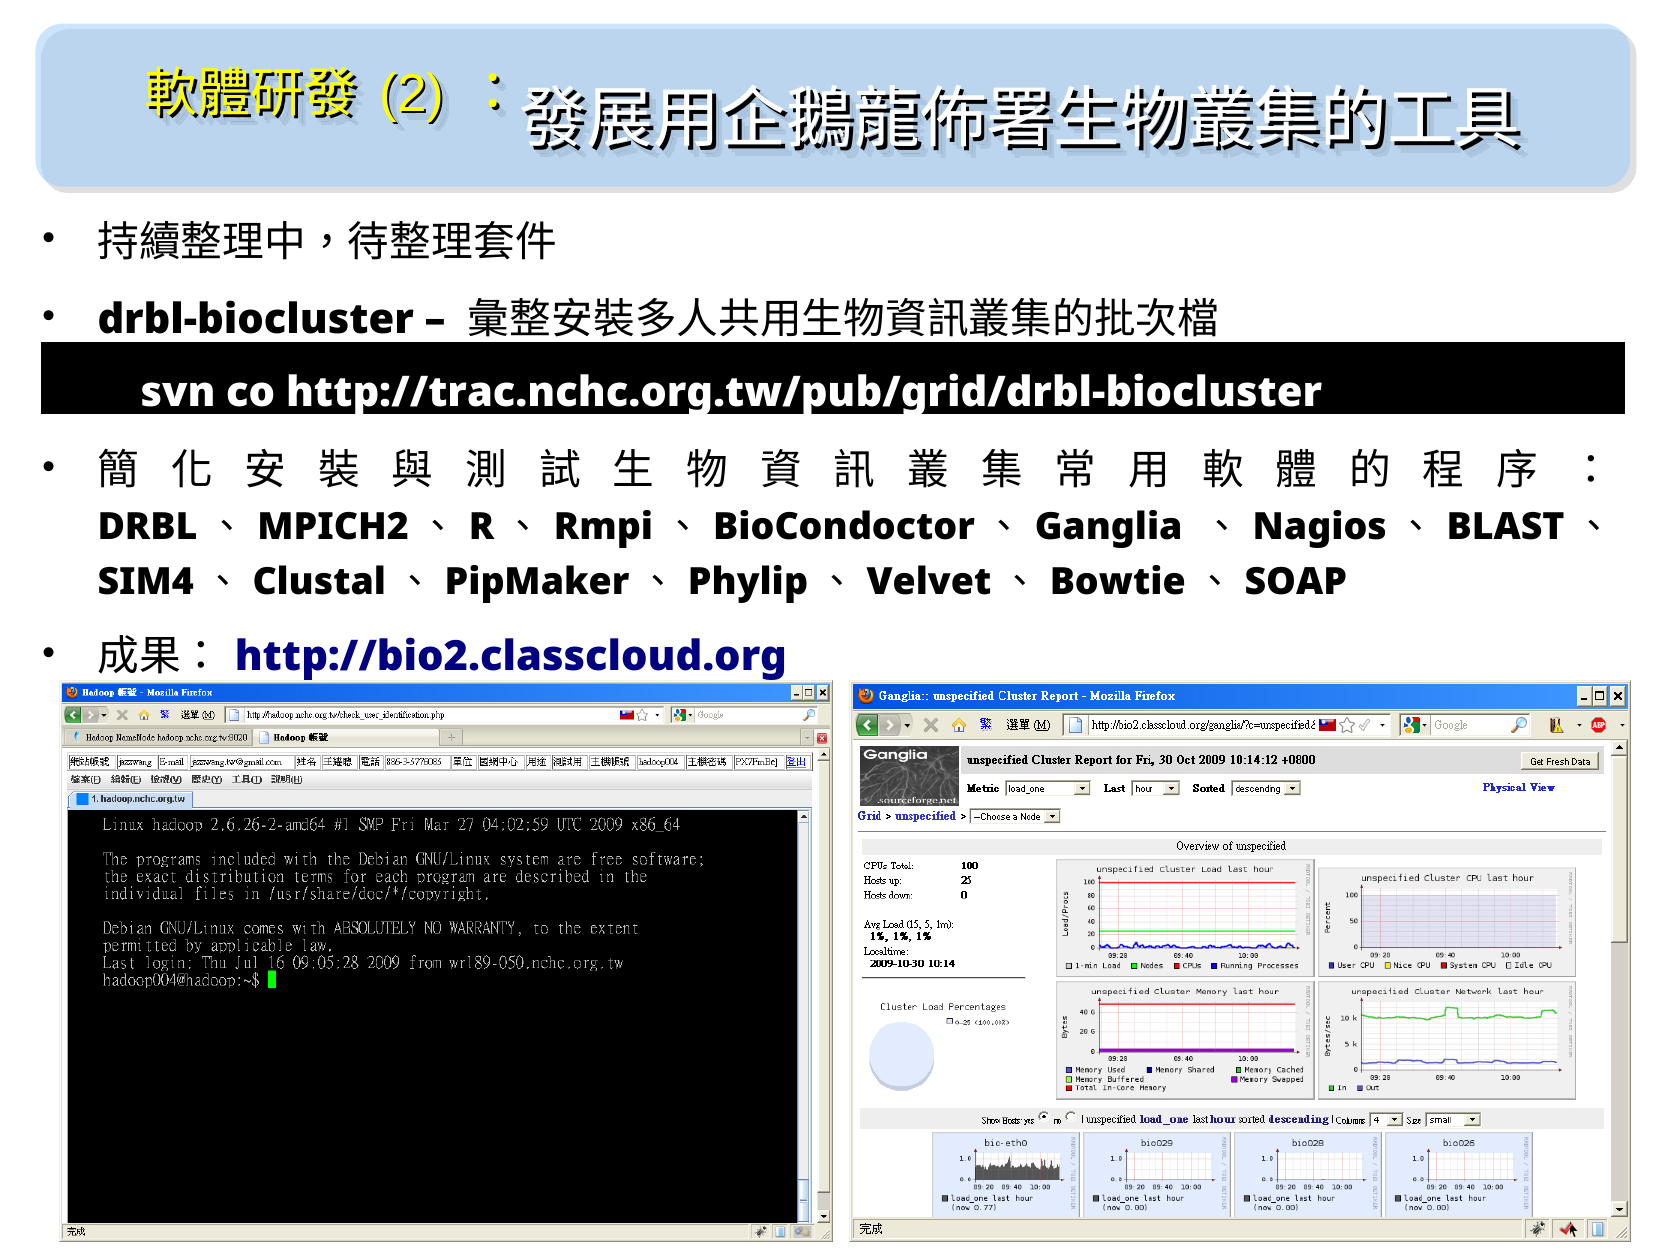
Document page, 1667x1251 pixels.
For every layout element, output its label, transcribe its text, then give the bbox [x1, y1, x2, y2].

picture [59, 680, 833, 1242]
picture [849, 680, 1631, 1242]
text_box 軟體研發(2)：發展用企鵝龍佈署生物叢集的工具 [35, 23, 1630, 187]
list 持續整理中，待整理套件 drbl-biocluster – 彙整安裝多人共用生物資訊叢集的批次檔 svn co http://trac.nchc.org.tw/pub/grid/drbl-biocluster 簡化安裝與測試生物資訊叢集常用軟體的程序：DRBL、MPICH2、R、Rmpi、BioCondoctor、Ganglia 、Nagios、BLAST、SIM4、Clustal、PipMaker、Phylip、Velvet、Bowtie、SOAP 成果：http://bio2.classcloud.org [41, 207, 1625, 661]
